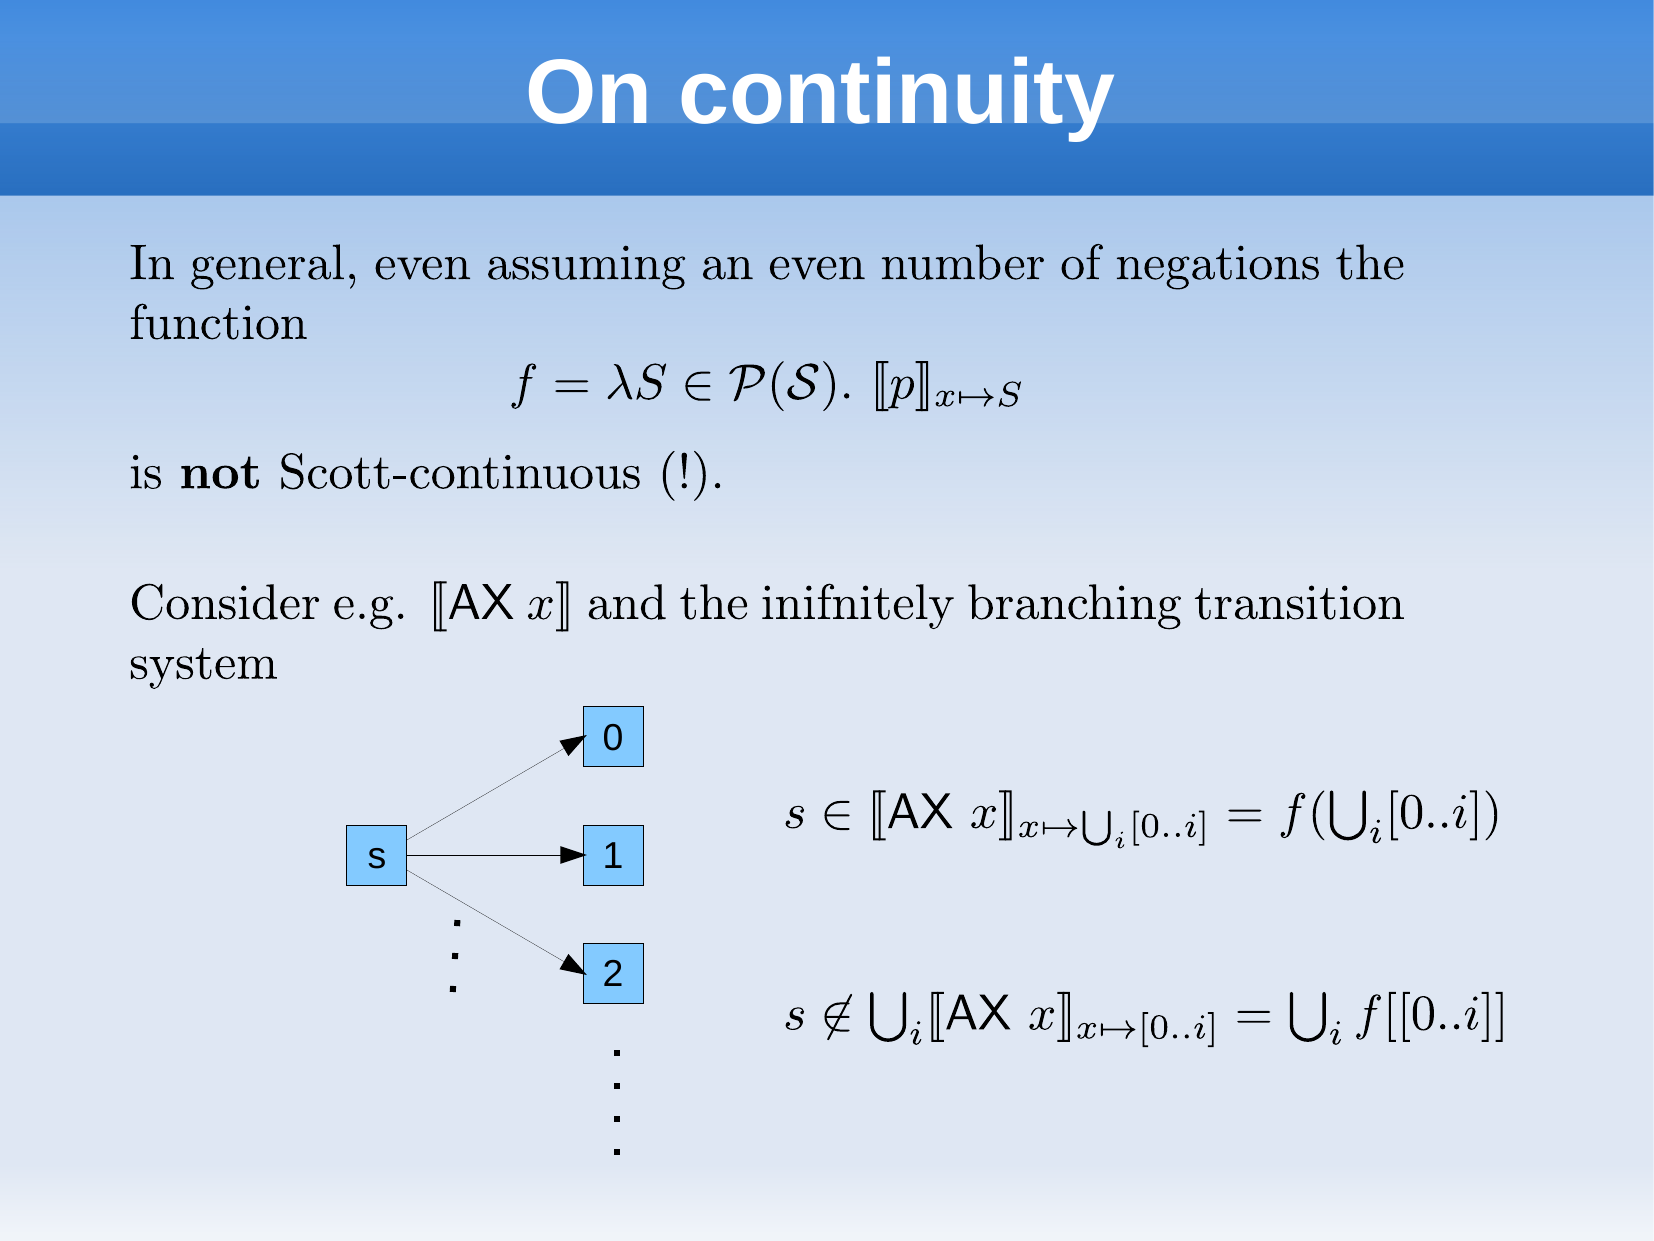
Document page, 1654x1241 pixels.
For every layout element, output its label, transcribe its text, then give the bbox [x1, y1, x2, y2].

title On continuity [76, 0, 1565, 188]
text_box s [346, 825, 407, 886]
picture [0, 0, 1654, 1241]
text_box [129, 243, 1405, 689]
text_box 1 [583, 825, 644, 886]
text_box 0 [583, 706, 644, 767]
text_box [783, 790, 1509, 1048]
text_box 2 [583, 943, 644, 1004]
